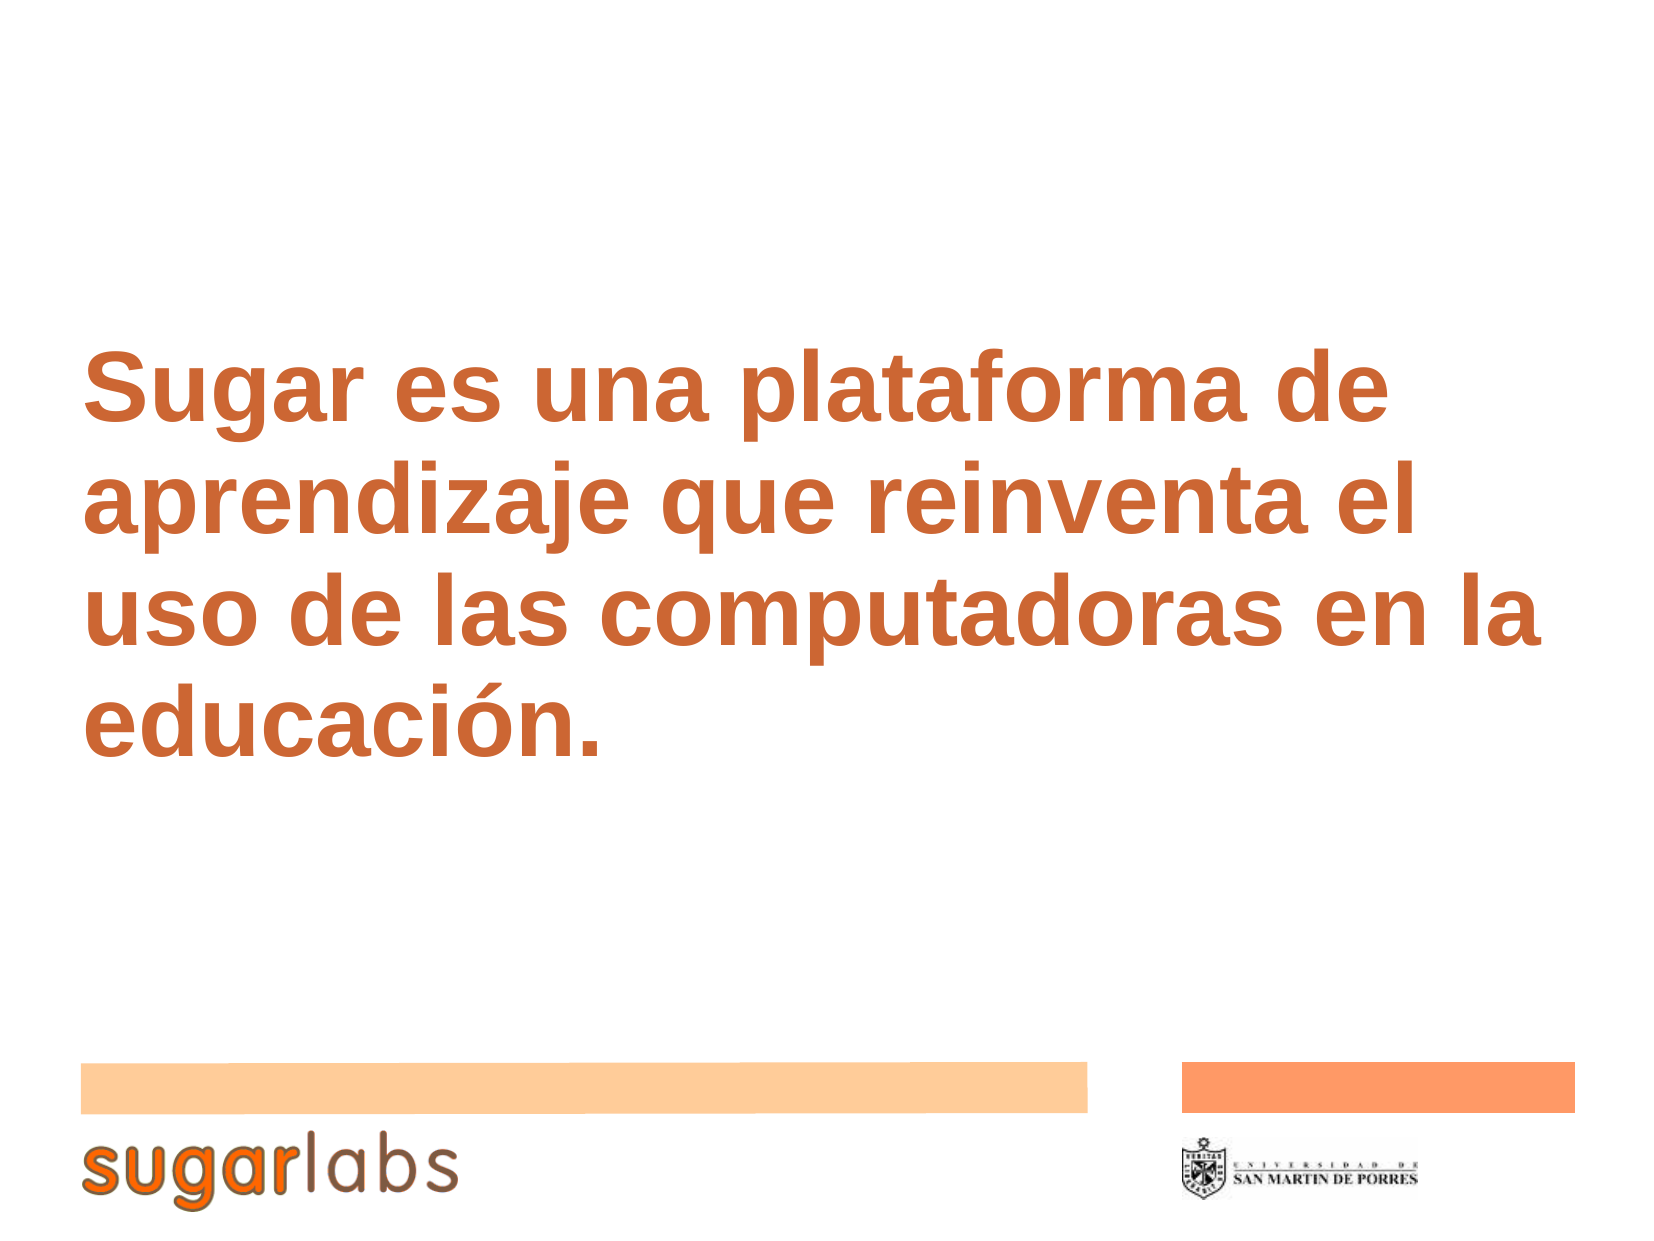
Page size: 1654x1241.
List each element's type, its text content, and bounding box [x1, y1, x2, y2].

picture [82, 1130, 458, 1212]
picture [1182, 1137, 1418, 1200]
title Sugar es una plataforma de aprendizaje que reinventa el uso de las computadoras en la educación. [82, 297, 1571, 813]
